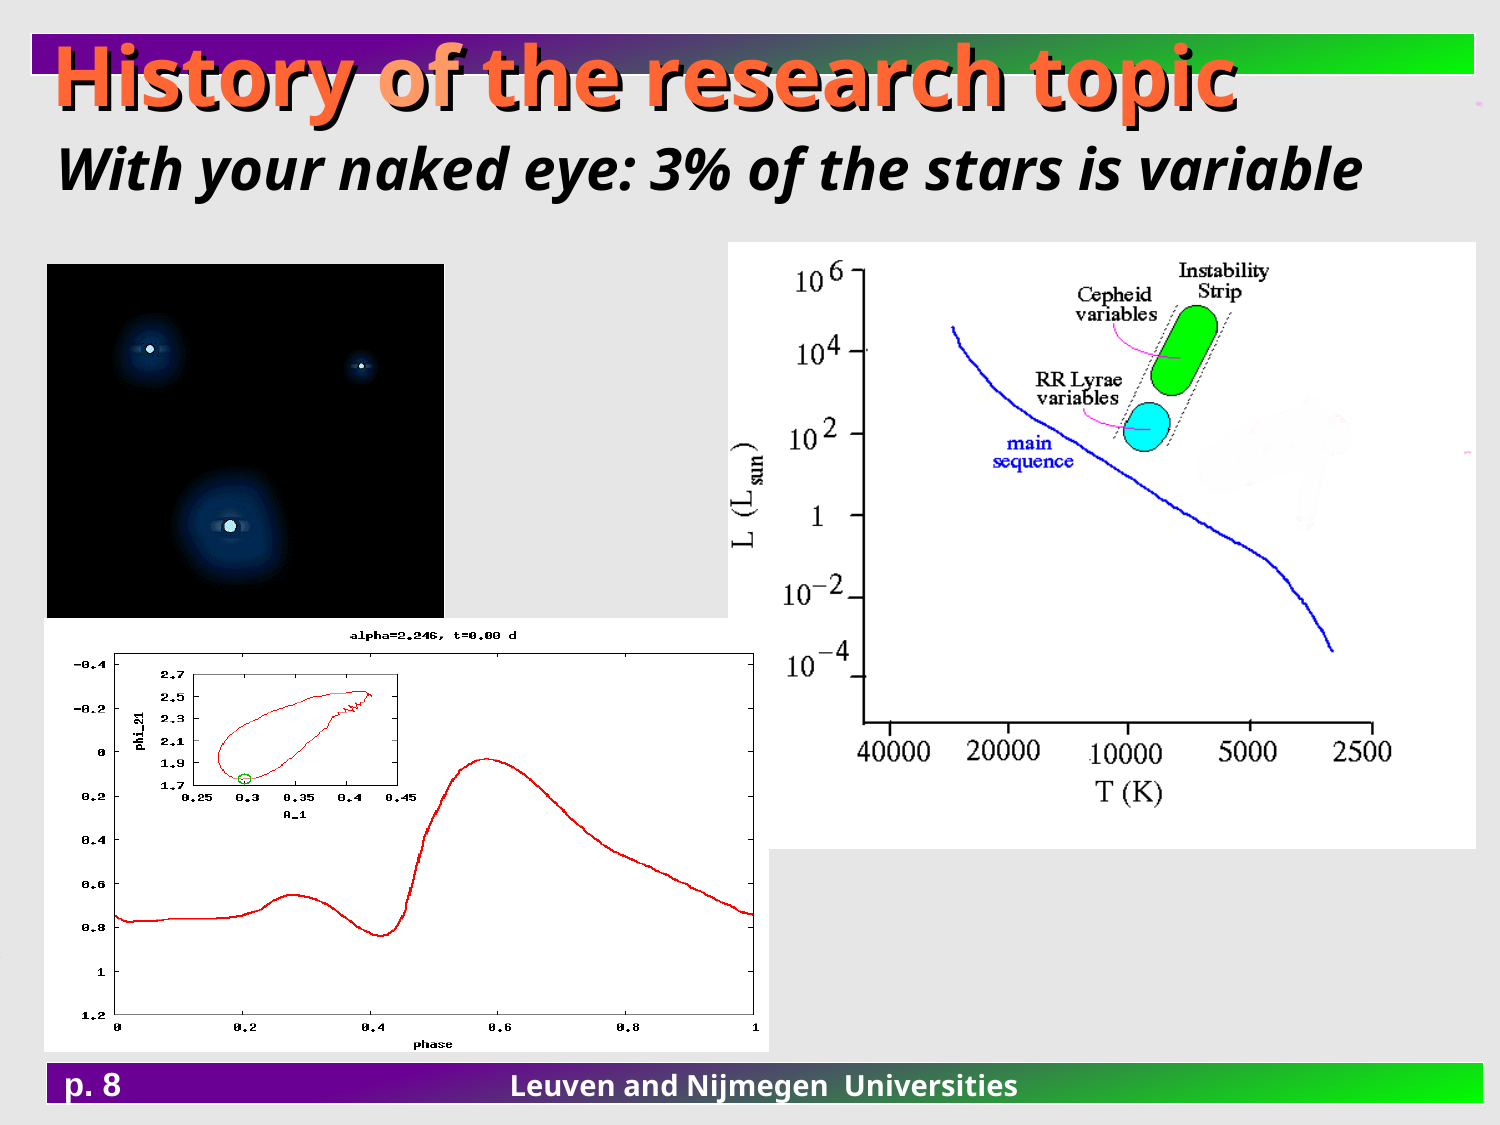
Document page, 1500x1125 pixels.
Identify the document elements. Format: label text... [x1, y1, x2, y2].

picture [44, 242, 1476, 1052]
title History of the research topic [51, 16, 1488, 133]
list With your naked eye: 3% of the stars is variable [40, 128, 1500, 251]
